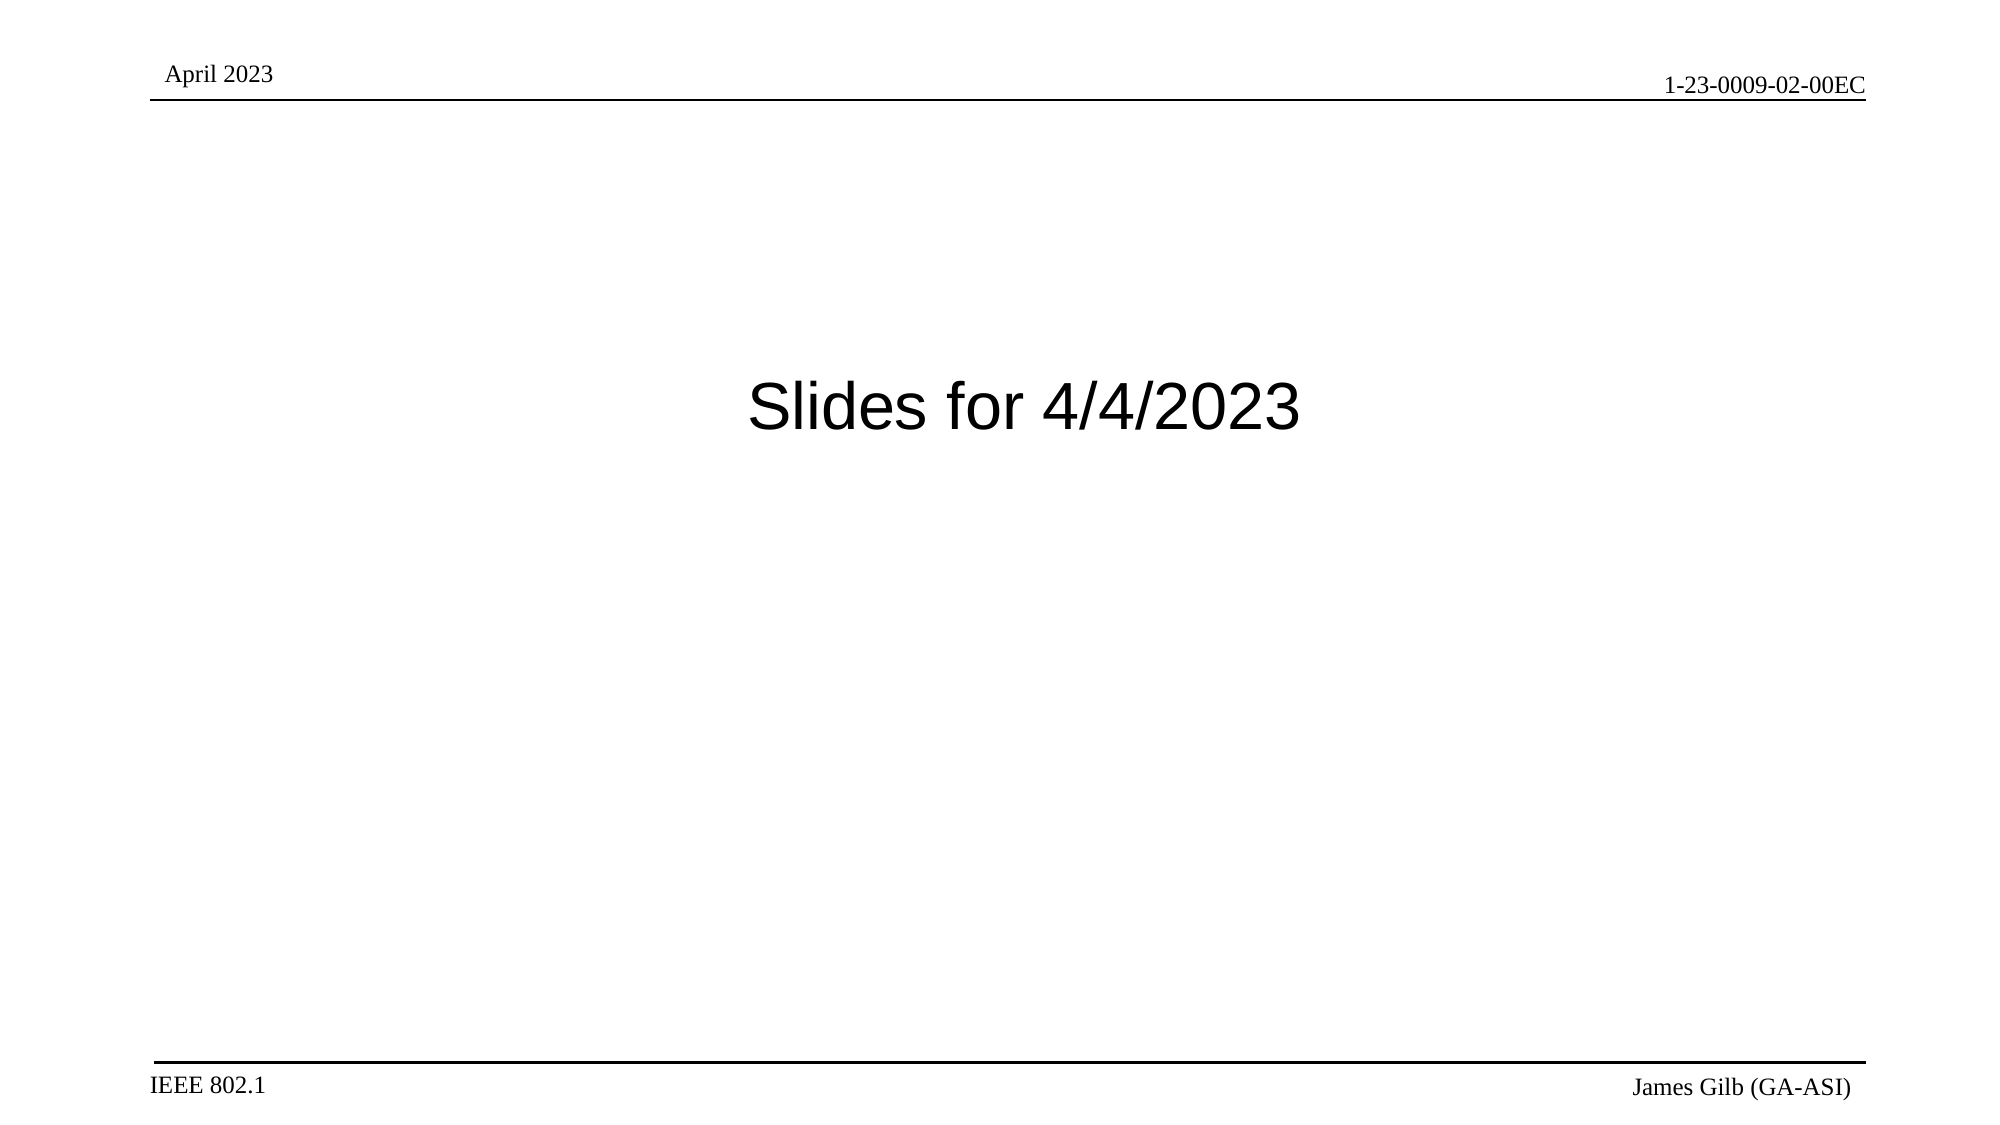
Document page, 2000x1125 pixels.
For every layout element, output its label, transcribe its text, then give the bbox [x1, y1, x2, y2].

subtitle Slides for 4/4/2023 [149, 112, 1900, 693]
